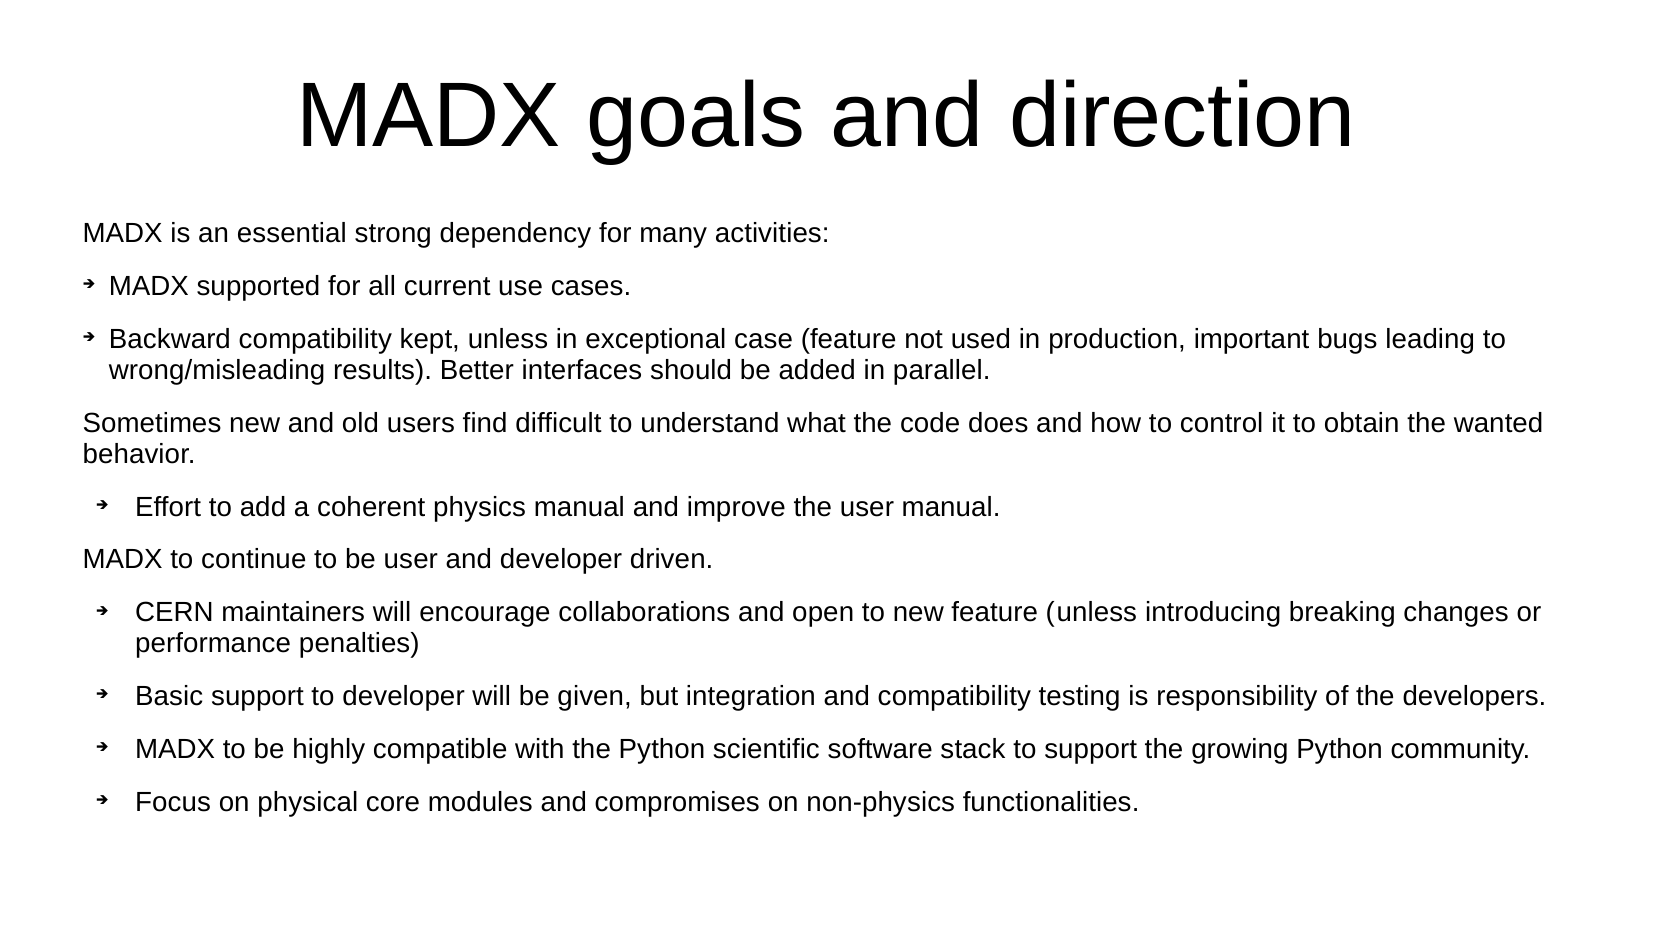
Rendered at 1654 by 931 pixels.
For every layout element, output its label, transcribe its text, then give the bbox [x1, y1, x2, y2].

list MADX is an essential strong dependency for many activities: MADX supported for all current use cases. Backward compatibility kept, unless in exceptional case (feature not used in production, important bugs leading to wrong/misleading results). Better interfaces should be added in parallel. Sometimes new and old users find difficult to understand what the code does and how to control it to obtain the wanted behavior. Effort to add a coherent physics manual and improve the user manual. MADX to continue to be user and developer driven. CERN maintainers will encourage collaborations and open to new feature (unless introducing breaking changes or performance penalties) Basic support to developer will be given, but integration and compatibility testing is responsibility of the developers. MADX to be highly compatible with the Python scientific software stack to support the growing Python community. Focus on physical core modules and compromises on non-physics functionalities. [82, 217, 1571, 826]
title MADX goals and direction [82, 37, 1571, 193]
